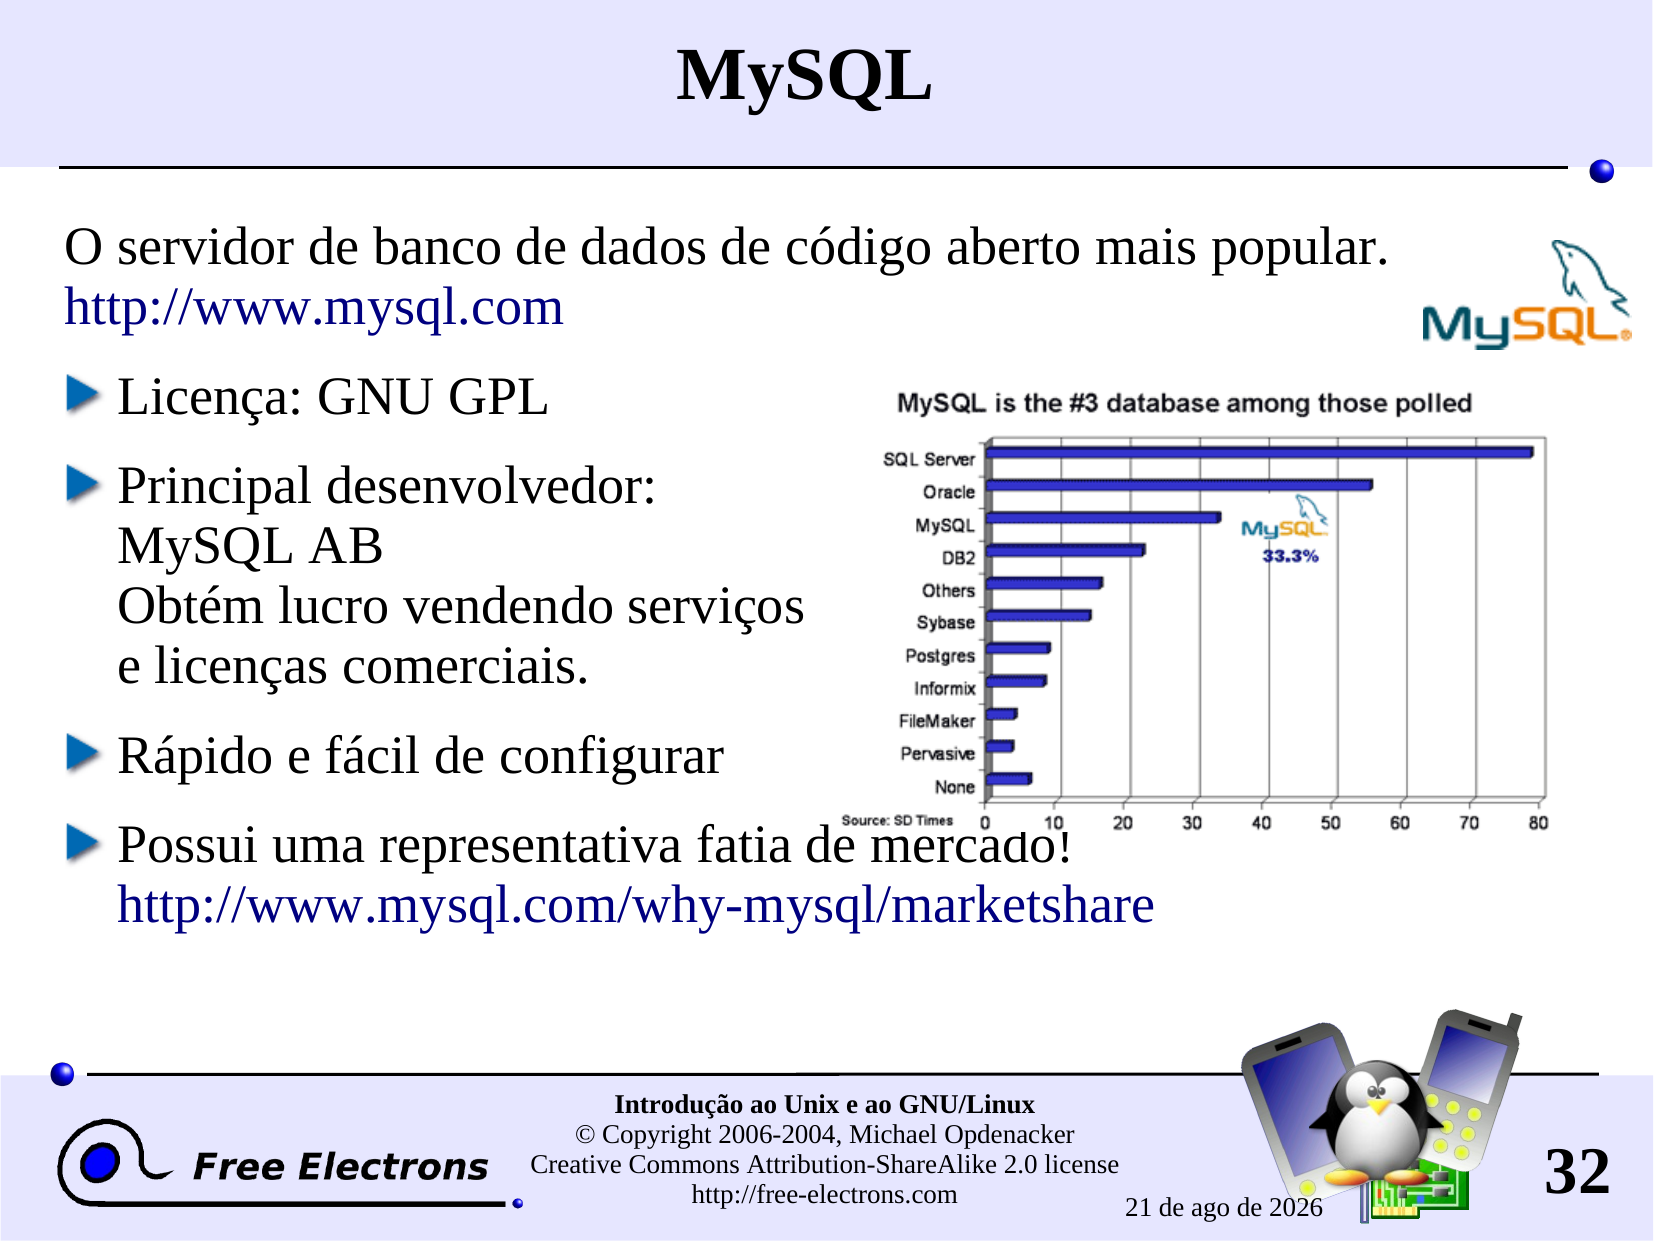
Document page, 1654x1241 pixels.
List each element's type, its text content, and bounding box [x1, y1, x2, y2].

picture [840, 386, 1599, 832]
picture [1285, 1199, 1292, 1215]
list O servidor de banco de dados de código aberto mais popular. http://www.mysql.com Licença: GNU GPL Principal desenvolvedor: MySQL AB Obtém lucro vendendo serviços e licenças comerciais. Rápido e fácil de configurar Possui uma representativa fatia de mercado! http://www.mysql.com/why-mysql/marketshare [46, 216, 1459, 1067]
picture [50, 1108, 527, 1216]
picture [1231, 988, 1537, 1241]
title MySQL [60, 25, 1551, 124]
picture [1423, 240, 1632, 350]
